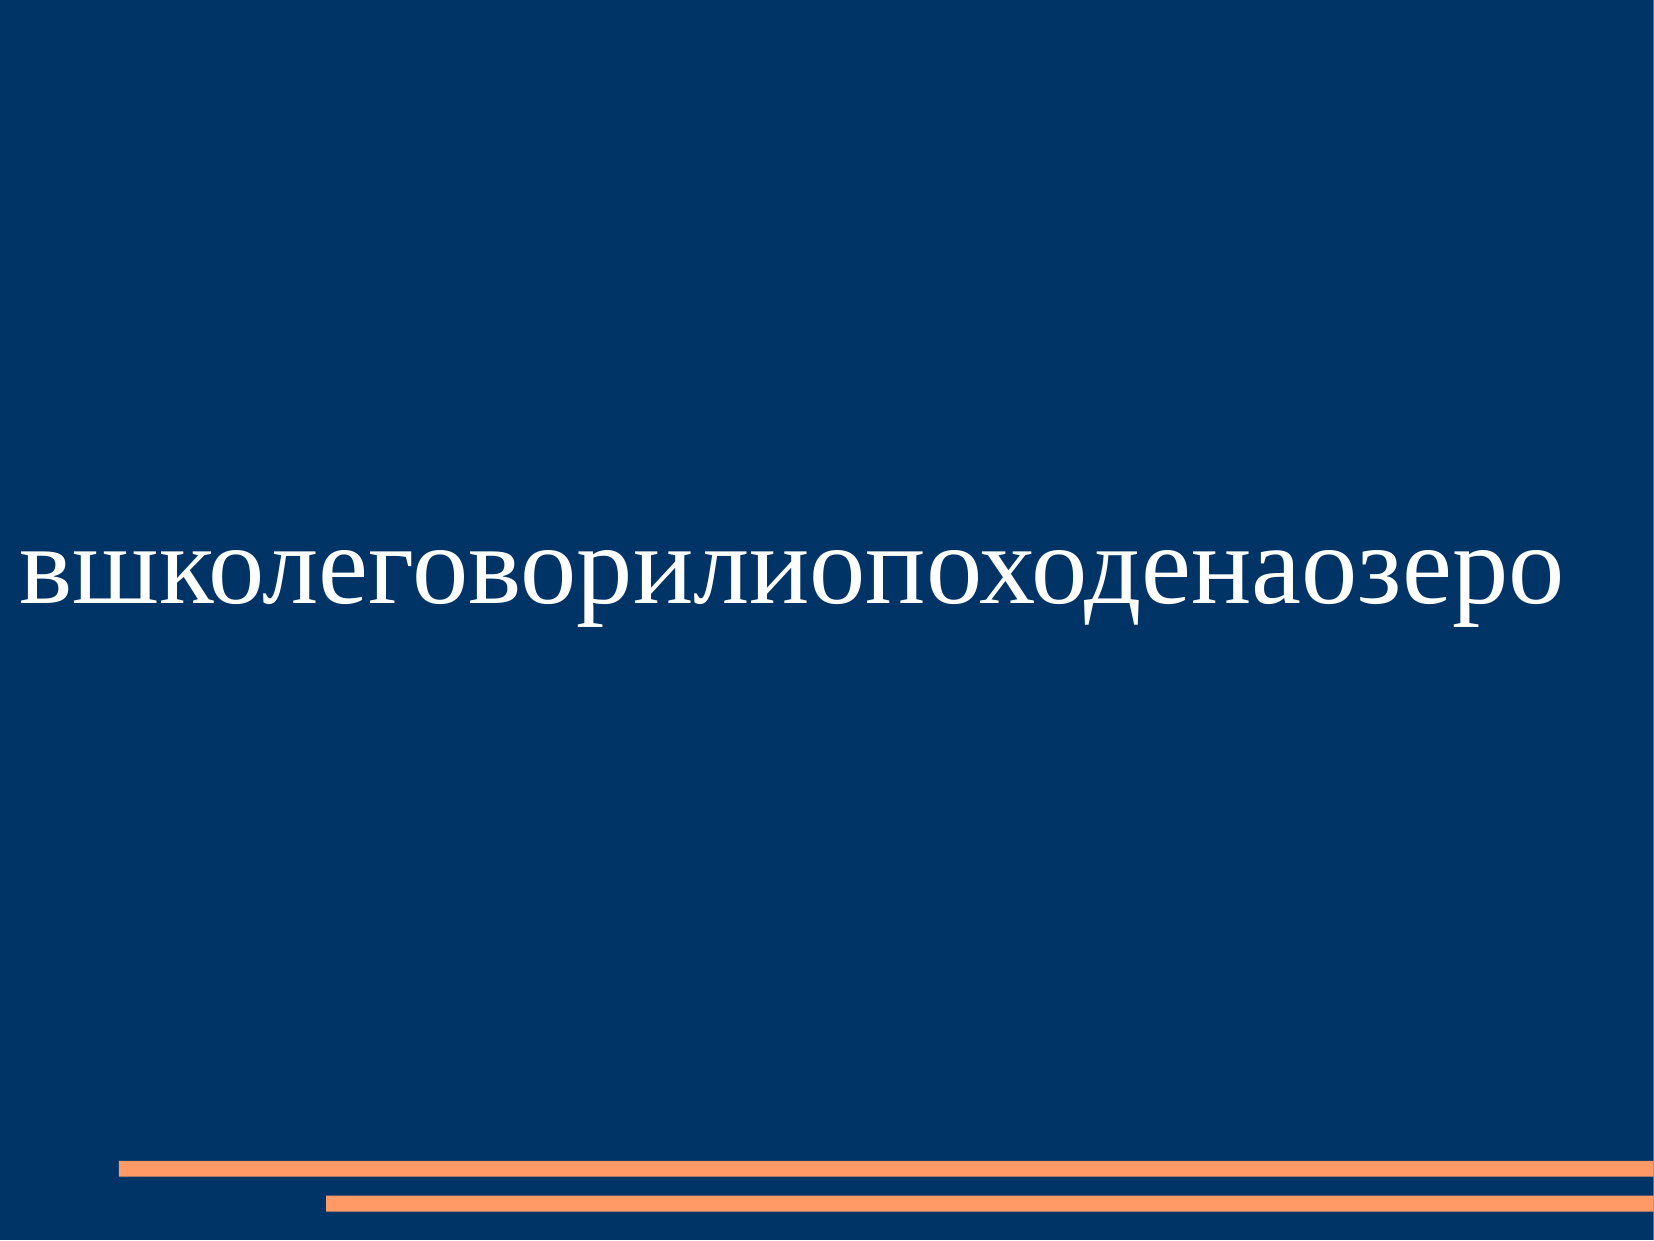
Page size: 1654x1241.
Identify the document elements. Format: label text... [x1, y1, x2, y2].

text_box вшколеговорилиопоходенаозеро [0, 348, 1582, 634]
